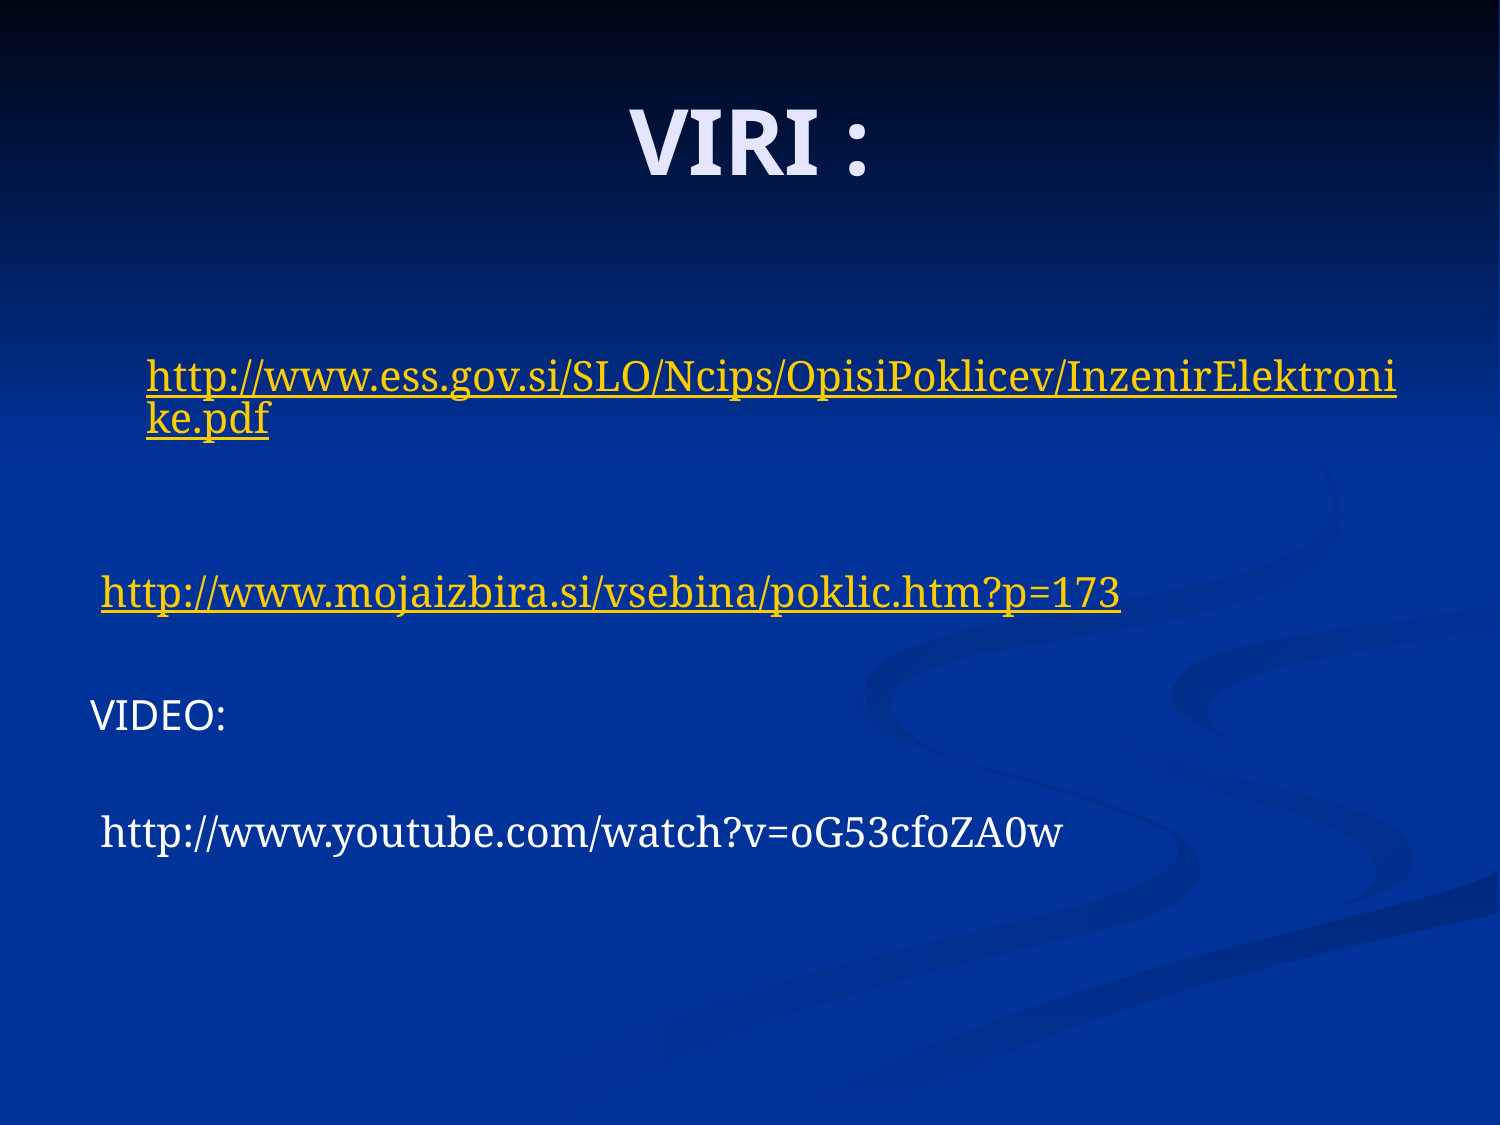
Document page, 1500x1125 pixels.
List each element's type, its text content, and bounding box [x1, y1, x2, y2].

title VIRI : [75, 45, 1425, 233]
list http://www.ess.gov.si/SLO/Ncips/OpisiPoklicev/InzenirElektronike.pdf http://www.mojaizbira.si/vsebina/poklic.htm?p=173 VIDEO: http://www.youtube.com/watch?v=oG53cfoZA0w [75, 262, 1425, 1005]
